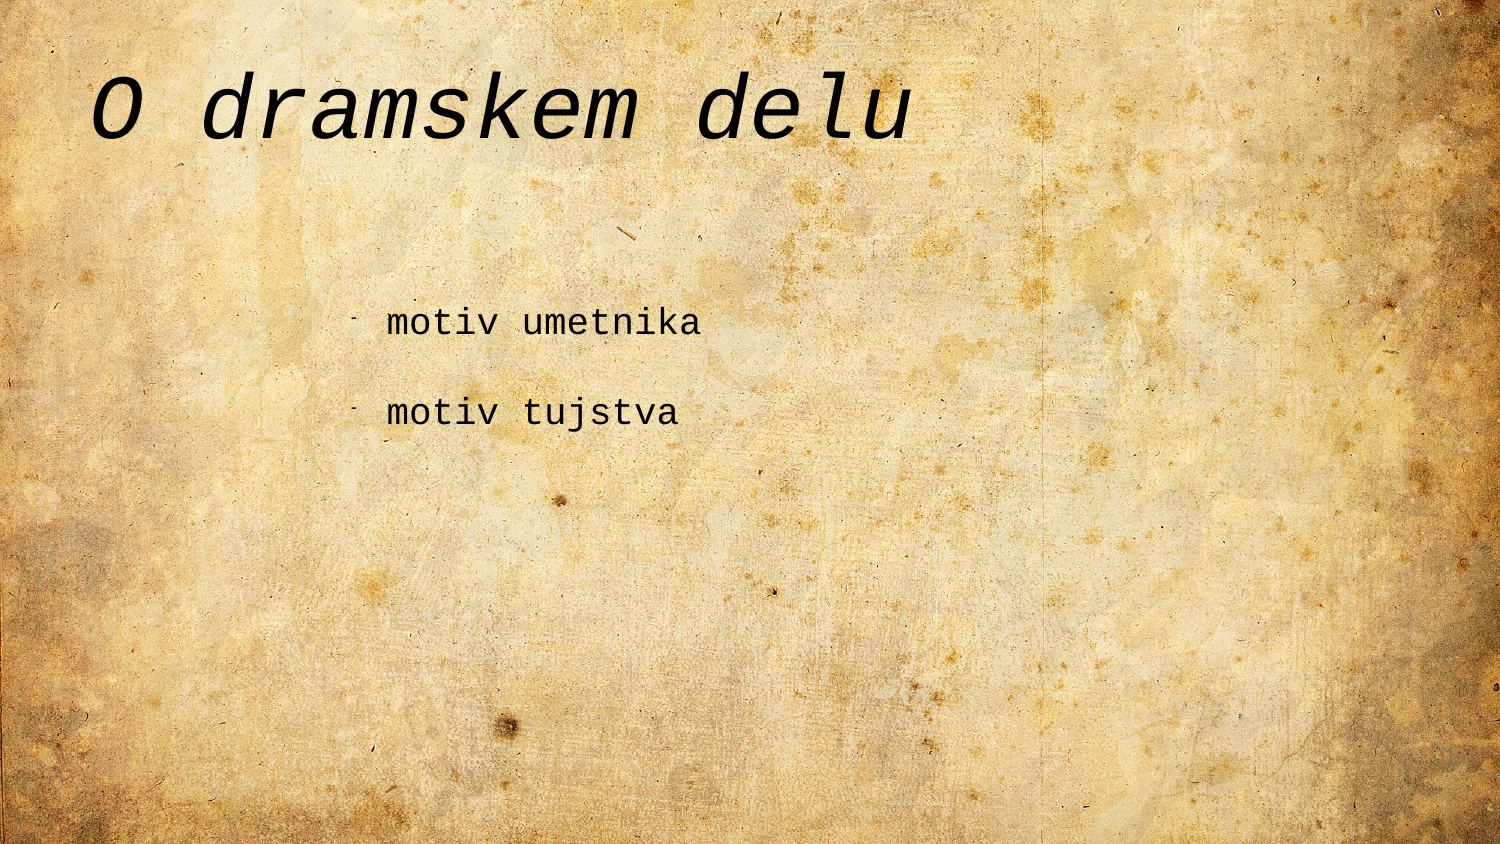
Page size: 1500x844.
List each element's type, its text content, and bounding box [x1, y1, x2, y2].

picture [0, 0, 1500, 844]
text_box motiv umetnika motiv tujstva [336, 244, 1176, 530]
